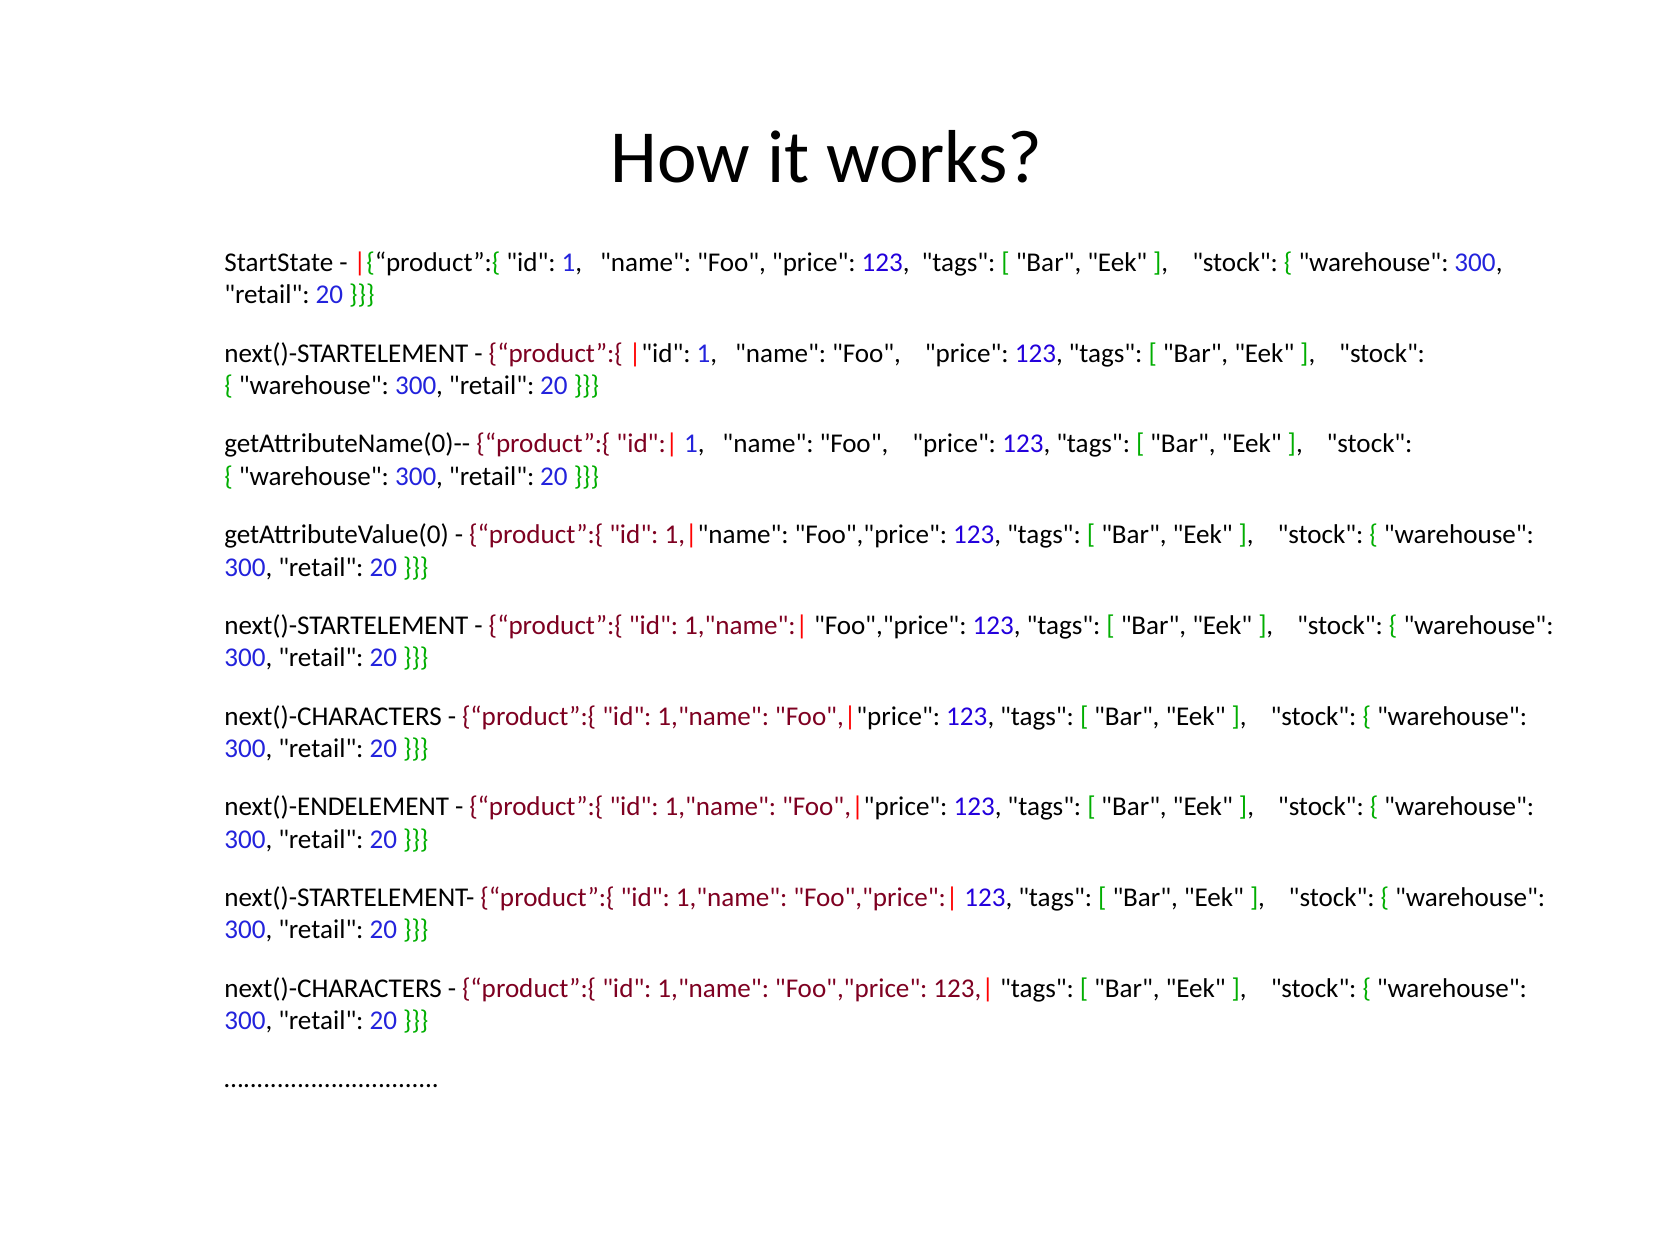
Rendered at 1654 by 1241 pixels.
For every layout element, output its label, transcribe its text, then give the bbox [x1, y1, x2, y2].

title How it works? [82, 49, 1571, 244]
list StartState - |{“product”:{ "id": 1, "name": "Foo", "price": 123, "tags": [ "Bar", "Eek" ], "stock": { "warehouse": 300, "retail": 20 }}} next()-STARTELEMENT - {“product”:{ |"id": 1, "name": "Foo", "price": 123, "tags": [ "Bar", "Eek" ], "stock": { "warehouse": 300, "retail": 20 }}} getAttributeName(0)-- {“product”:{ "id":| 1, "name": "Foo", "price": 123, "tags": [ "Bar", "Eek" ], "stock": { "warehouse": 300, "retail": 20 }}} getAttributeValue(0) - {“product”:{ "id": 1,|"name": "Foo","price": 123, "tags": [ "Bar", "Eek" ], "stock": { "warehouse": 300, "retail": 20 }}} next()-STARTELEMENT - {“product”:{ "id": 1,"name":| "Foo","price": 123, "tags": [ "Bar", "Eek" ], "stock": { "warehouse": 300, "retail": 20 }}} next()-CHARACTERS - {“product”:{ "id": 1,"name": "Foo",|"price": 123, "tags": [ "Bar", "Eek" ], "stock": { "warehouse": 300, "retail": 20 }}} next()-ENDELEMENT - {“product”:{ "id": 1,"name": "Foo",|"price": 123, "tags": [ "Bar", "Eek" ], "stock": { "warehouse": 300, "retail": 20 }}} next()-STARTELEMENT- {“product”:{ "id": 1,"name": "Foo","price":| 123, "tags": [ "Bar", "Eek" ], "stock": { "warehouse": 300, "retail": 20 }}} next()-CHARACTERS - {“product”:{ "id": 1,"name": "Foo","price": 123,| "tags": [ "Bar", "Eek" ], "stock": { "warehouse": 300, "retail": 20 }}} …............................. [82, 244, 1571, 1182]
